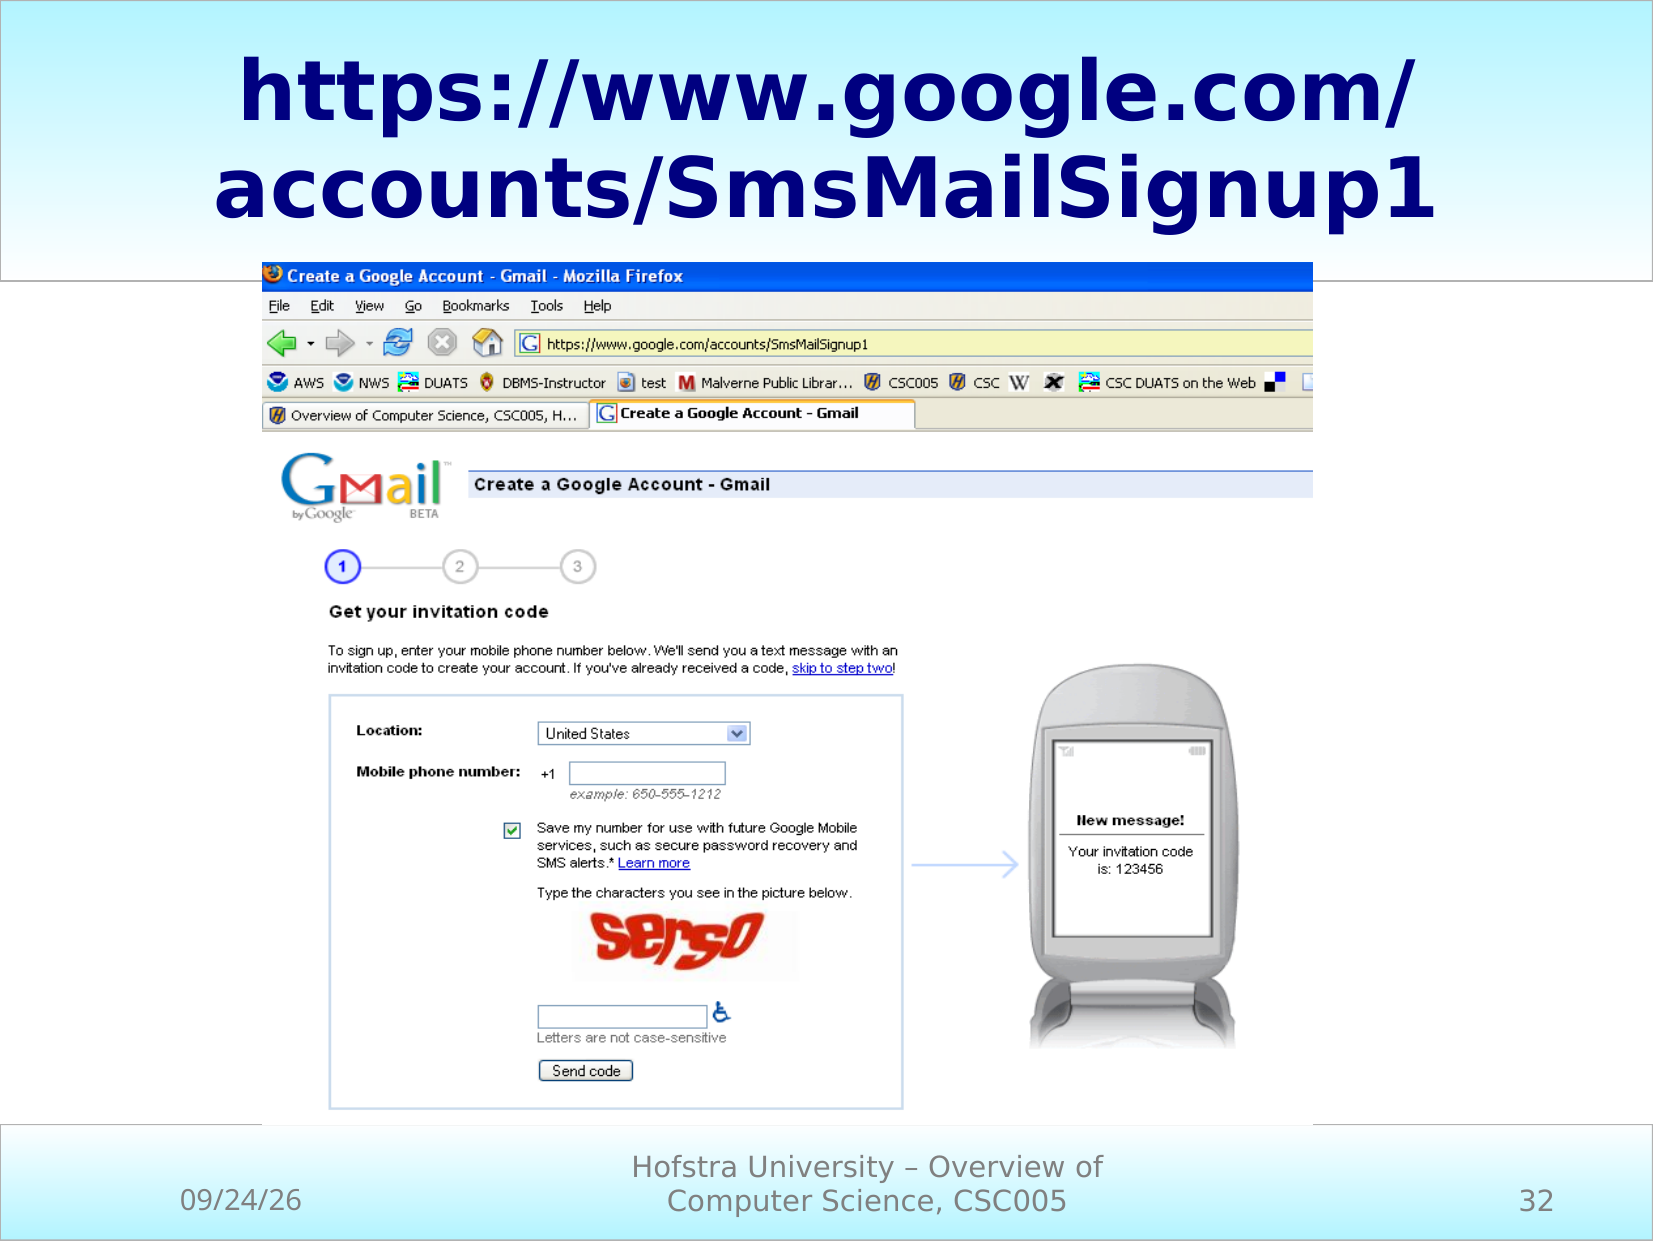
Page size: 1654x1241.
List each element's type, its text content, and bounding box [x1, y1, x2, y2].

title https://www.google.com/accounts/SmsMailSignup1 [78, 42, 1576, 237]
picture [262, 262, 1313, 1126]
